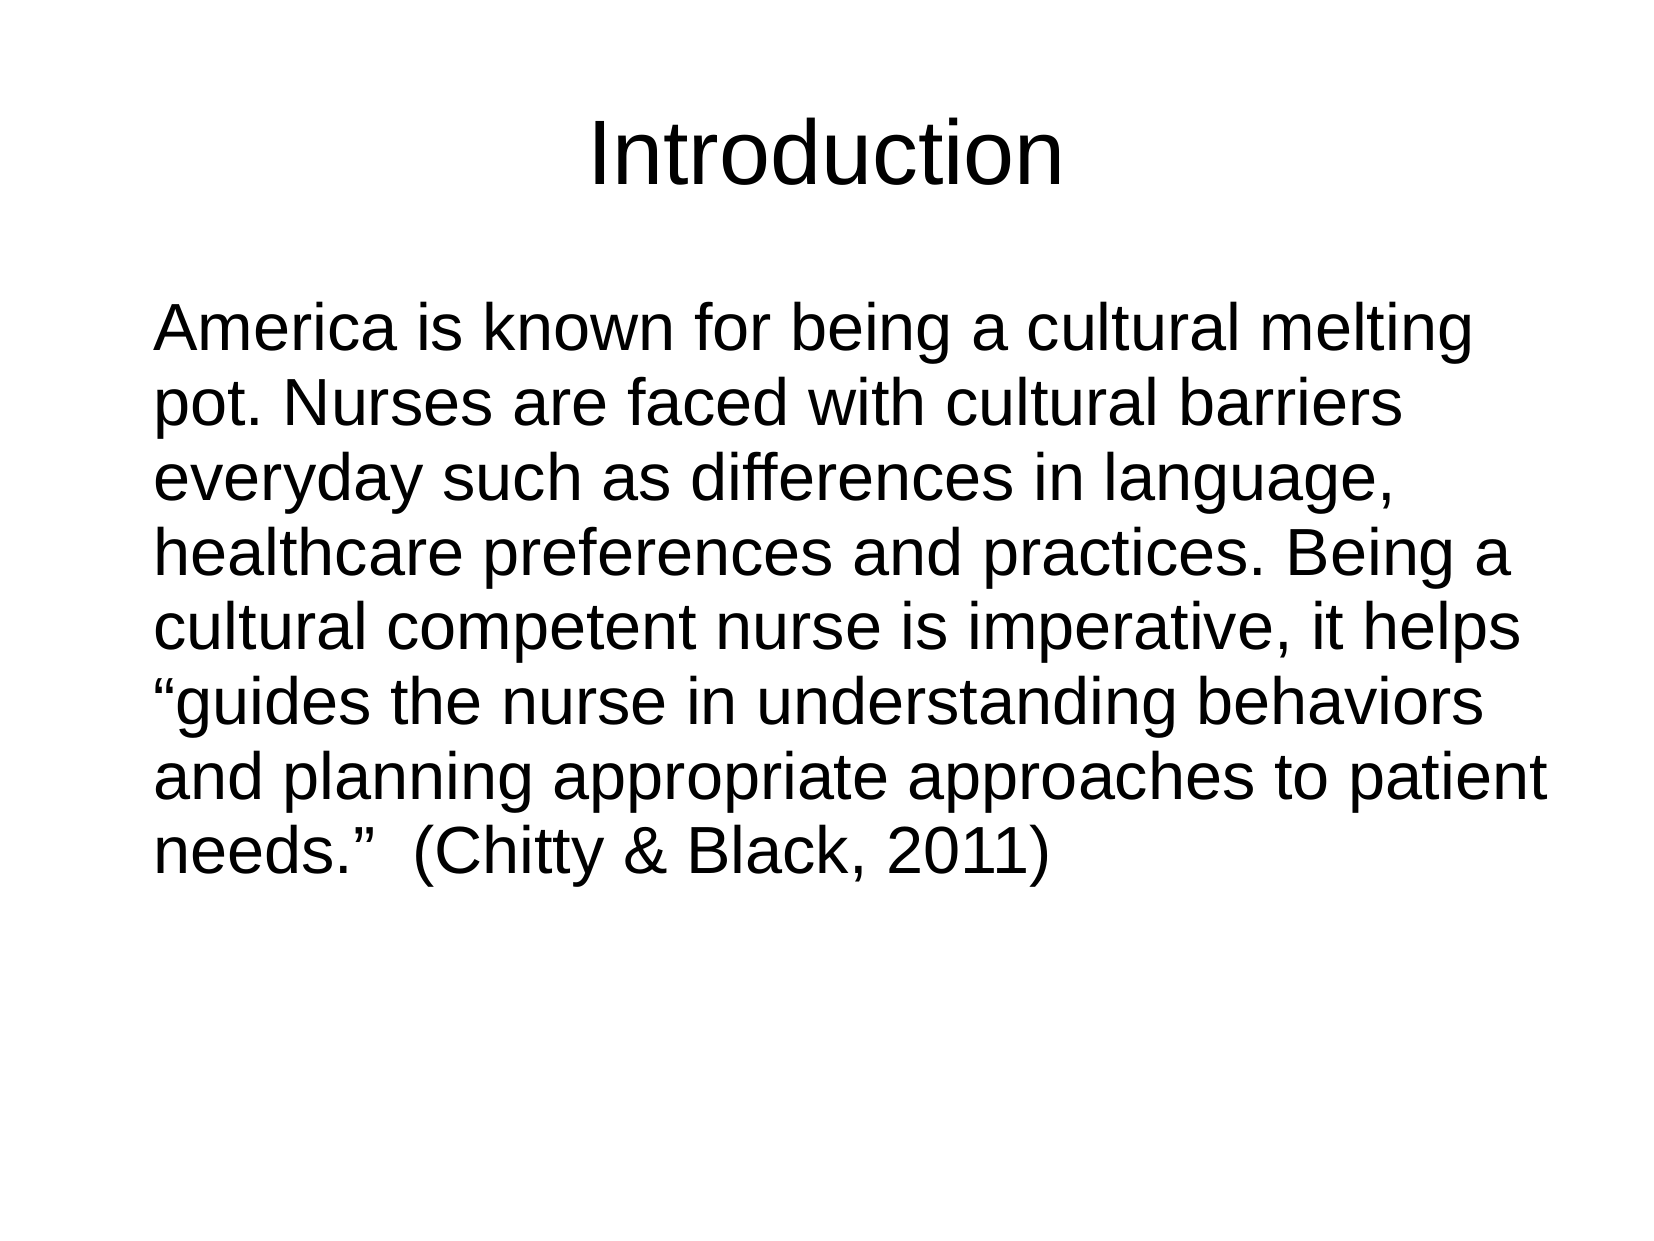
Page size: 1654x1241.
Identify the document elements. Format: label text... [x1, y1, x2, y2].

title Introduction [82, 56, 1571, 250]
list America is known for being a cultural melting pot. Nurses are faced with cultural barriers everyday such as differences in language, healthcare preferences and practices. Being a cultural competent nurse is imperative, it helps “guides the nurse in understanding behaviors and planning appropriate approaches to patient needs.” (Chitty & Black, 2011) [82, 290, 1571, 1094]
